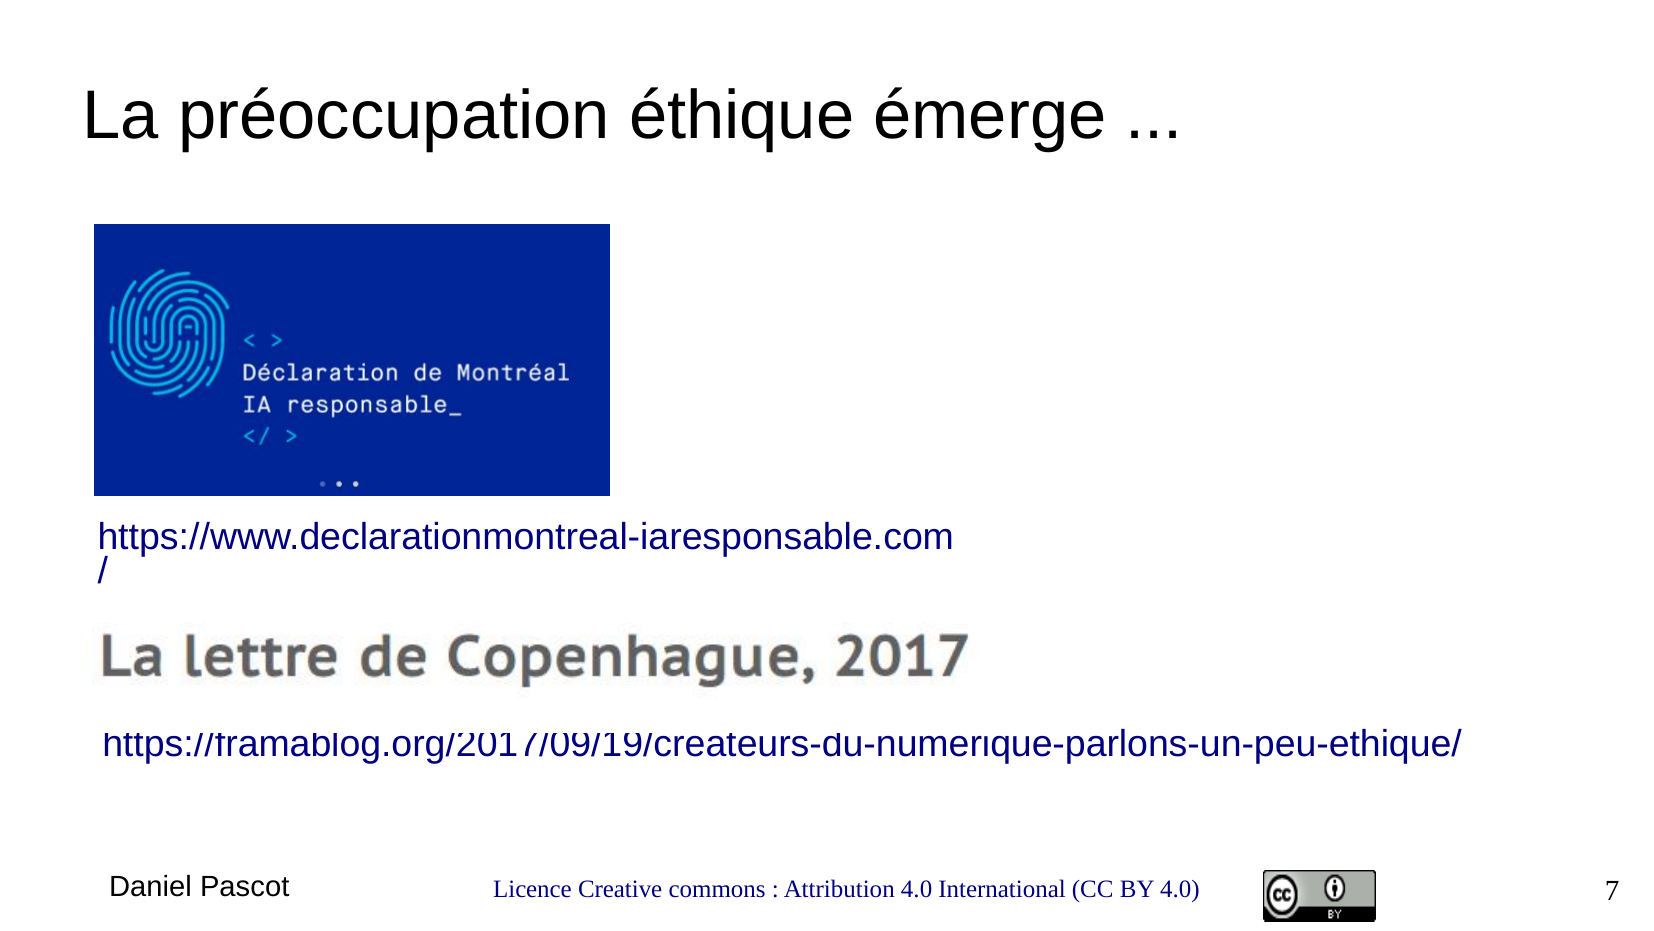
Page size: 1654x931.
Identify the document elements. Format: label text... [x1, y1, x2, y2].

picture [80, 585, 1040, 733]
title La préoccupation éthique émerge ... [82, 37, 1571, 193]
text_box https://www.declarationmontreal-iaresponsable.com/ [82, 507, 980, 565]
picture [94, 224, 610, 496]
text_box https://framablog.org/2017/09/19/createurs-du-numerique-parlons-un-peu-ethique/ [87, 714, 1654, 931]
